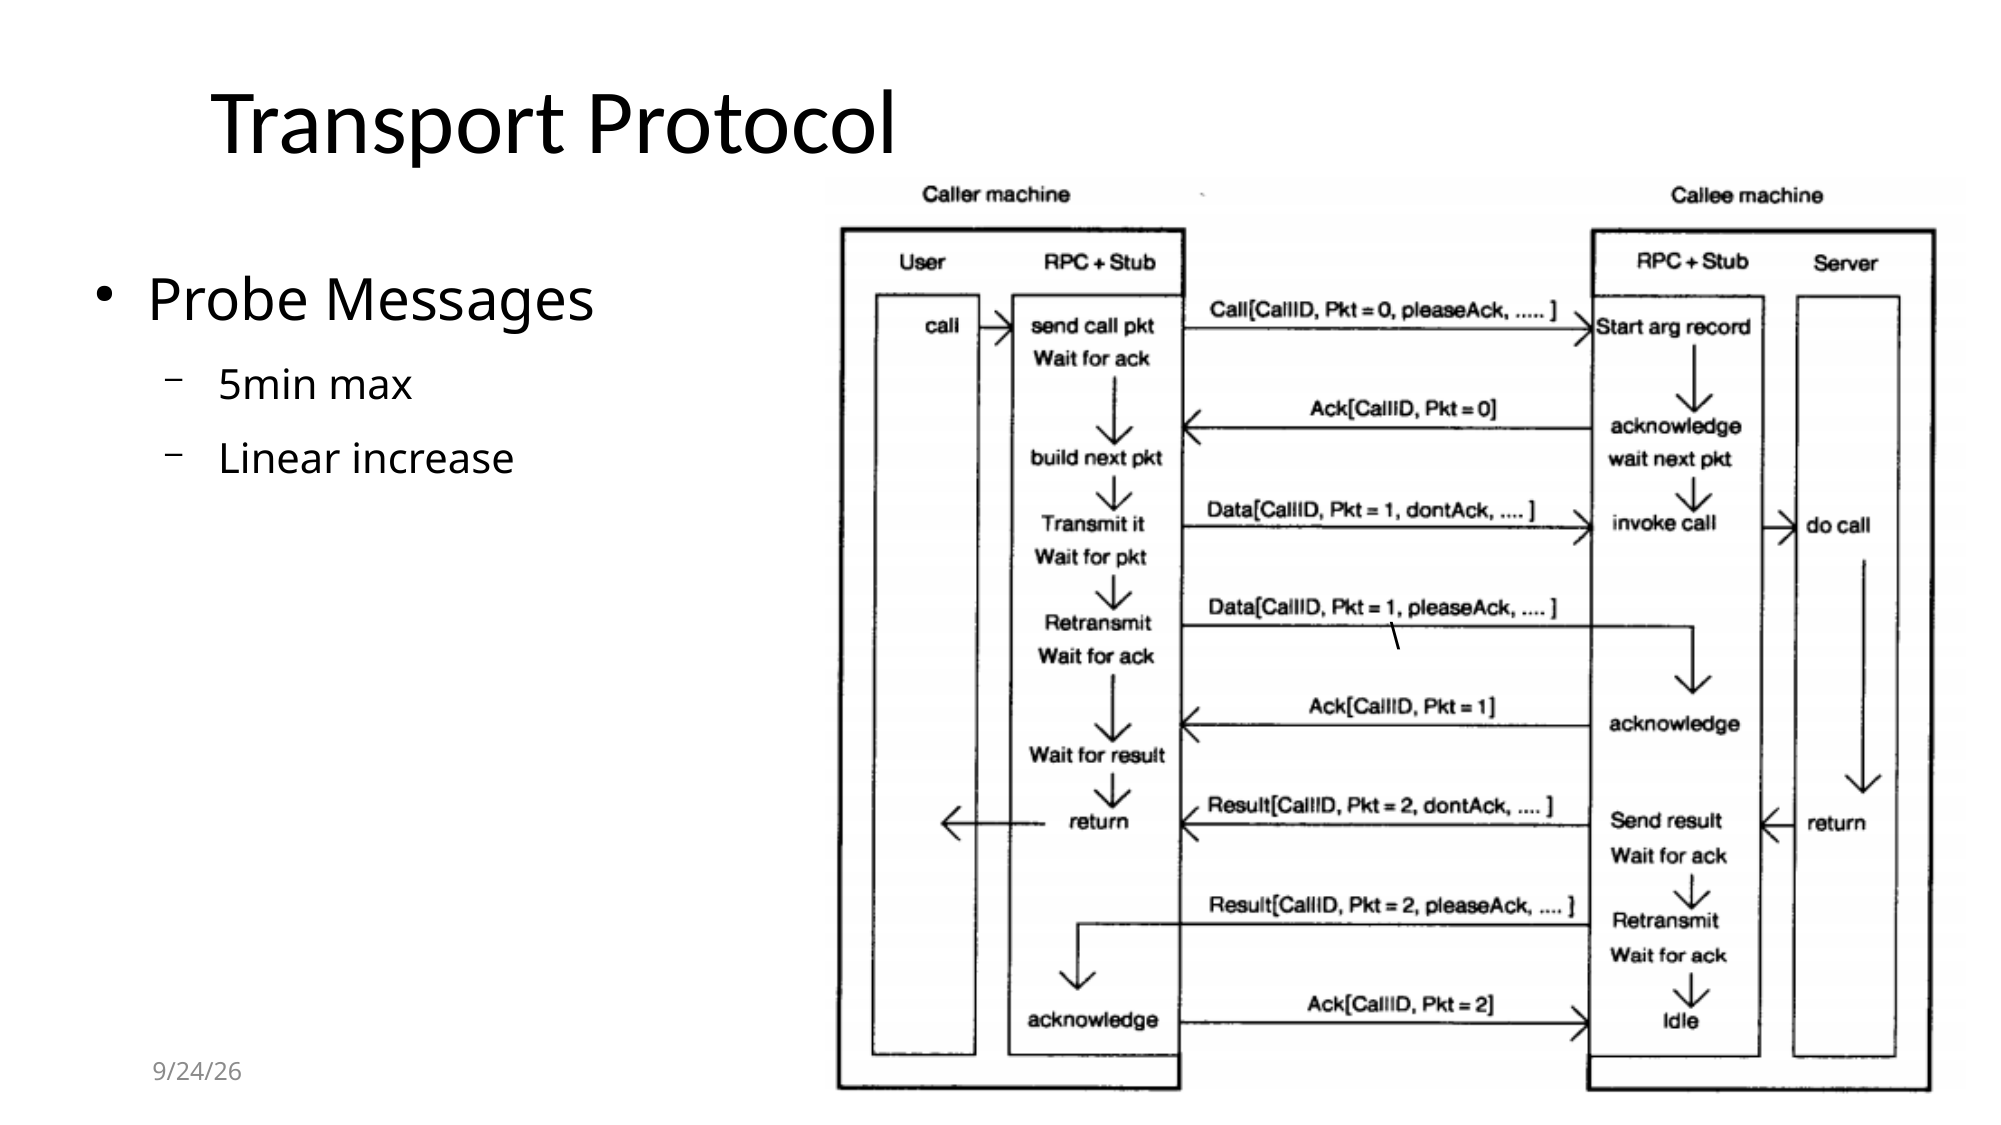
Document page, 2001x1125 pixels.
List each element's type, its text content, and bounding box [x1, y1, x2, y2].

picture [825, 177, 1966, 1096]
title Transport Protocol [210, 0, 1710, 264]
list Probe Messages 5min max Linear increase [76, 263, 637, 916]
